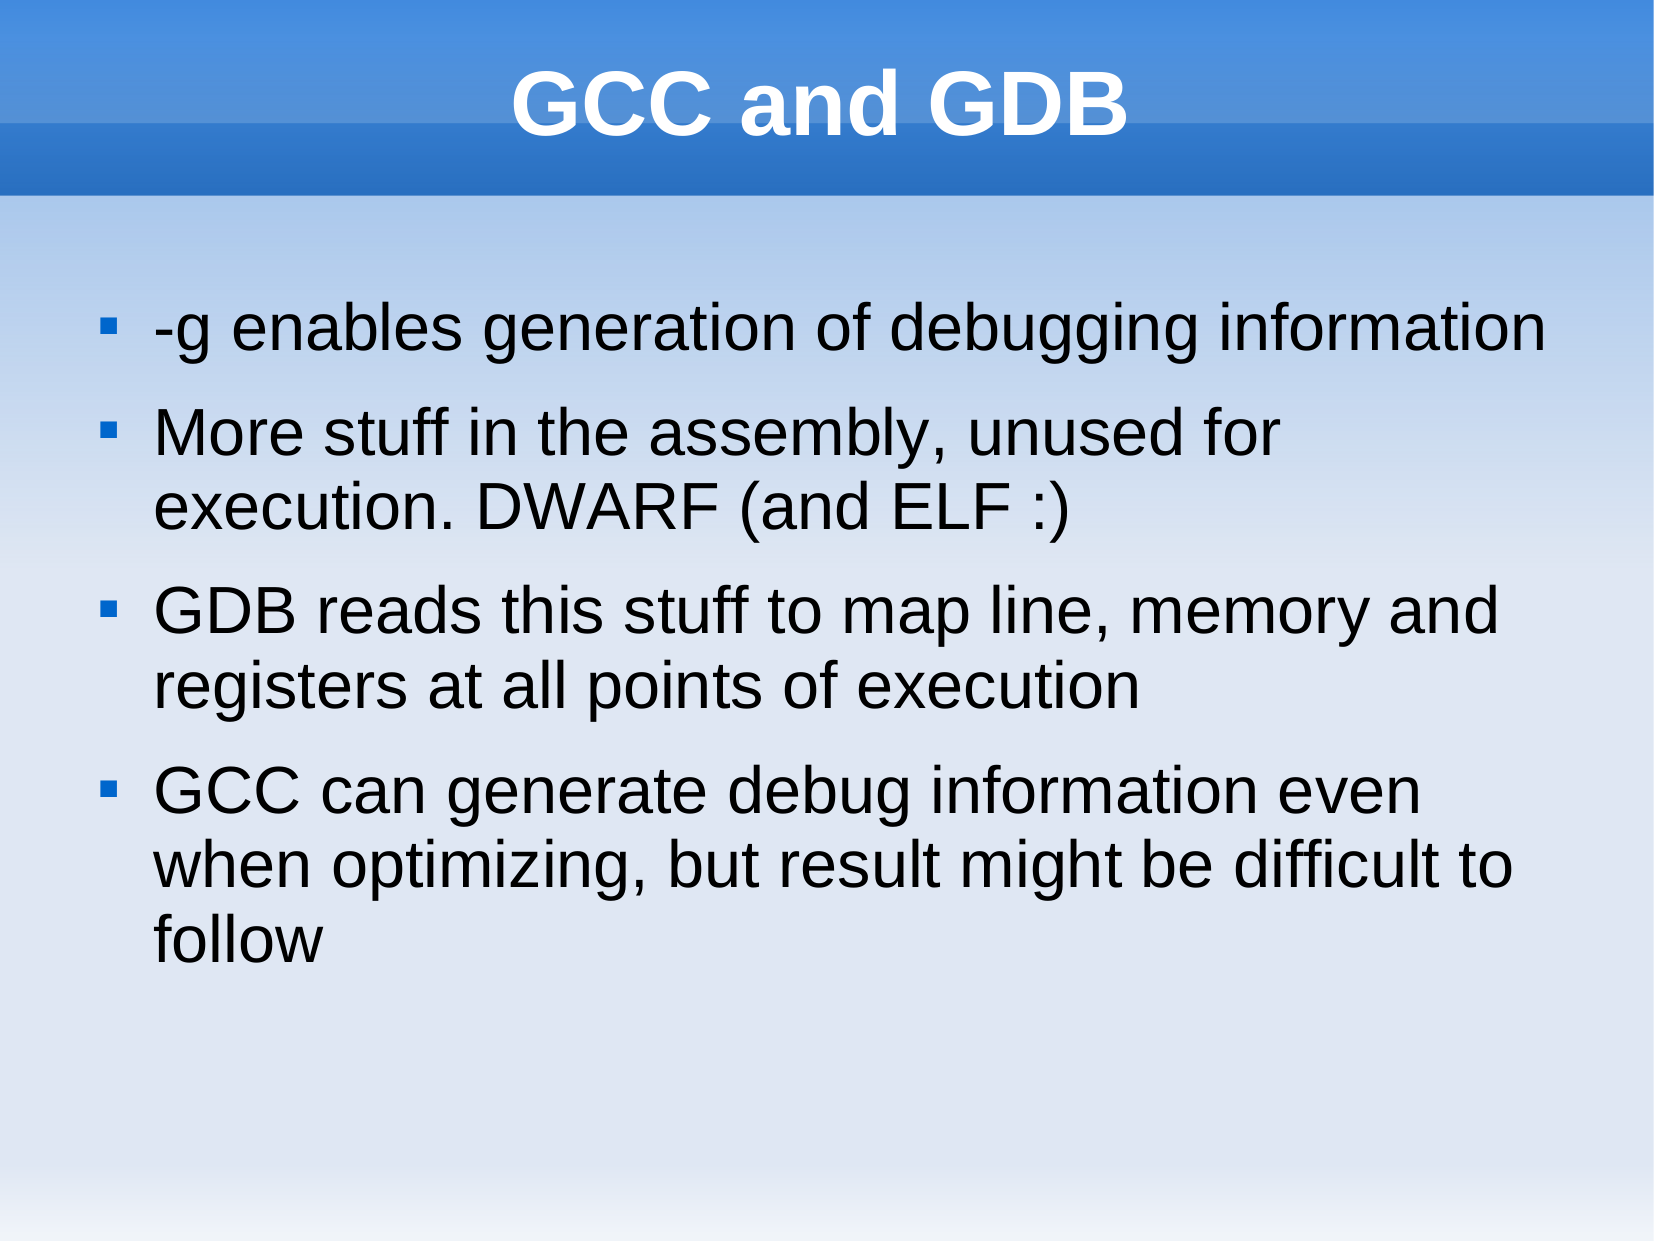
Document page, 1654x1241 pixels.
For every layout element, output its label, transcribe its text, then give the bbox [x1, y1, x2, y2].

list -g enables generation of debugging information More stuff in the assembly, unused for execution. DWARF (and ELF :) GDB reads this stuff to map line, memory and registers at all points of execution GCC can generate debug information even when optimizing, but result might be difficult to follow [82, 290, 1571, 1094]
title GCC and GDB [76, 7, 1565, 200]
picture [0, 0, 1654, 1241]
